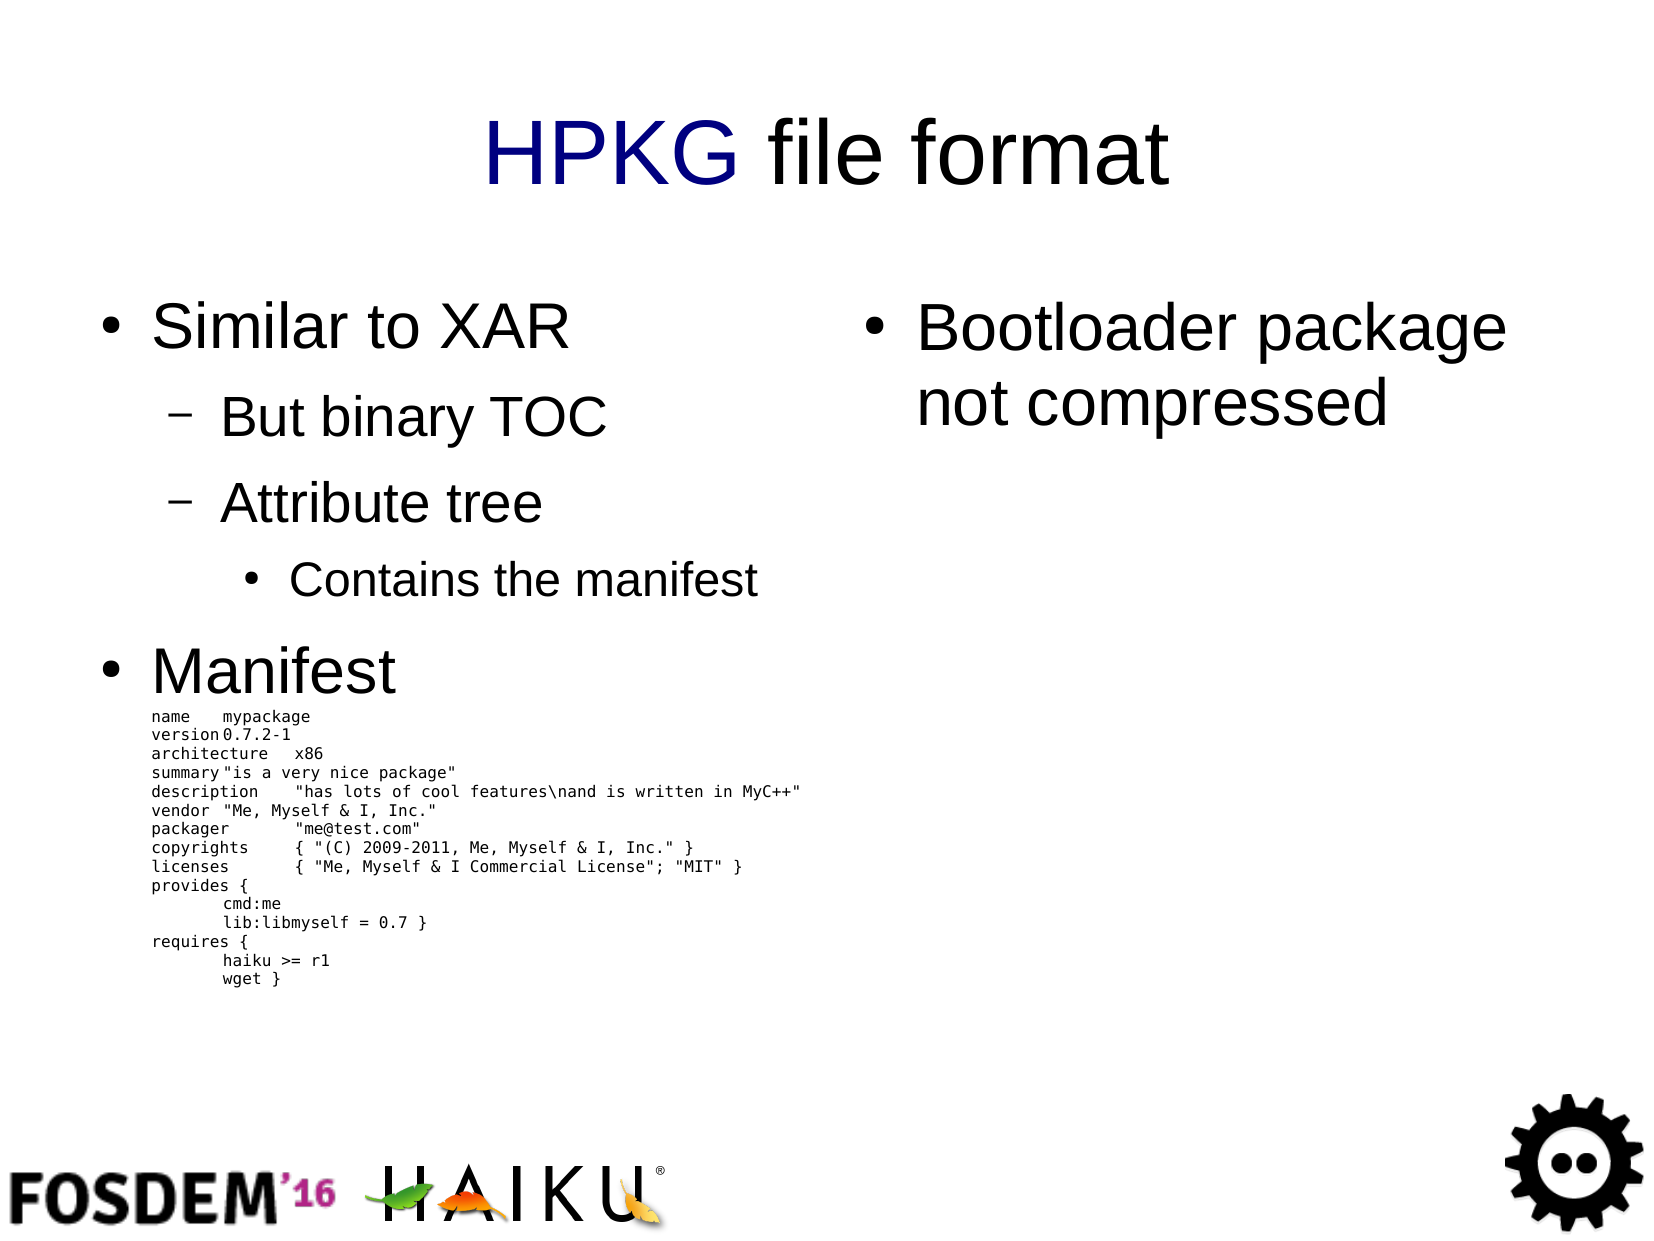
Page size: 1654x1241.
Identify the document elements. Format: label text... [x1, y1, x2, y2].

list Bootloader package not compressed [845, 290, 1572, 1010]
picture [363, 1163, 670, 1235]
picture [0, 1152, 350, 1241]
picture [1505, 1094, 1648, 1235]
list Similar to XAR But binary TOC Attribute tree Contains the manifest Manifest name mypackage version 0.7.2-1 architecture x86 summary "is a very nice package" description "has lots of cool features\nand is written in MyC++" vendor "Me, Myself & I, Inc." packager "me@test.com" copyrights { "(C) 2009-2011, Me, Myself & I, Inc." } licenses { "Me, Myself & I Commercial License"; "MIT" } provides { cmd:me lib:libmyself = 0.7 } requires { haiku >= r1 wget } [82, 290, 809, 1010]
title HPKG file format [82, 49, 1571, 257]
